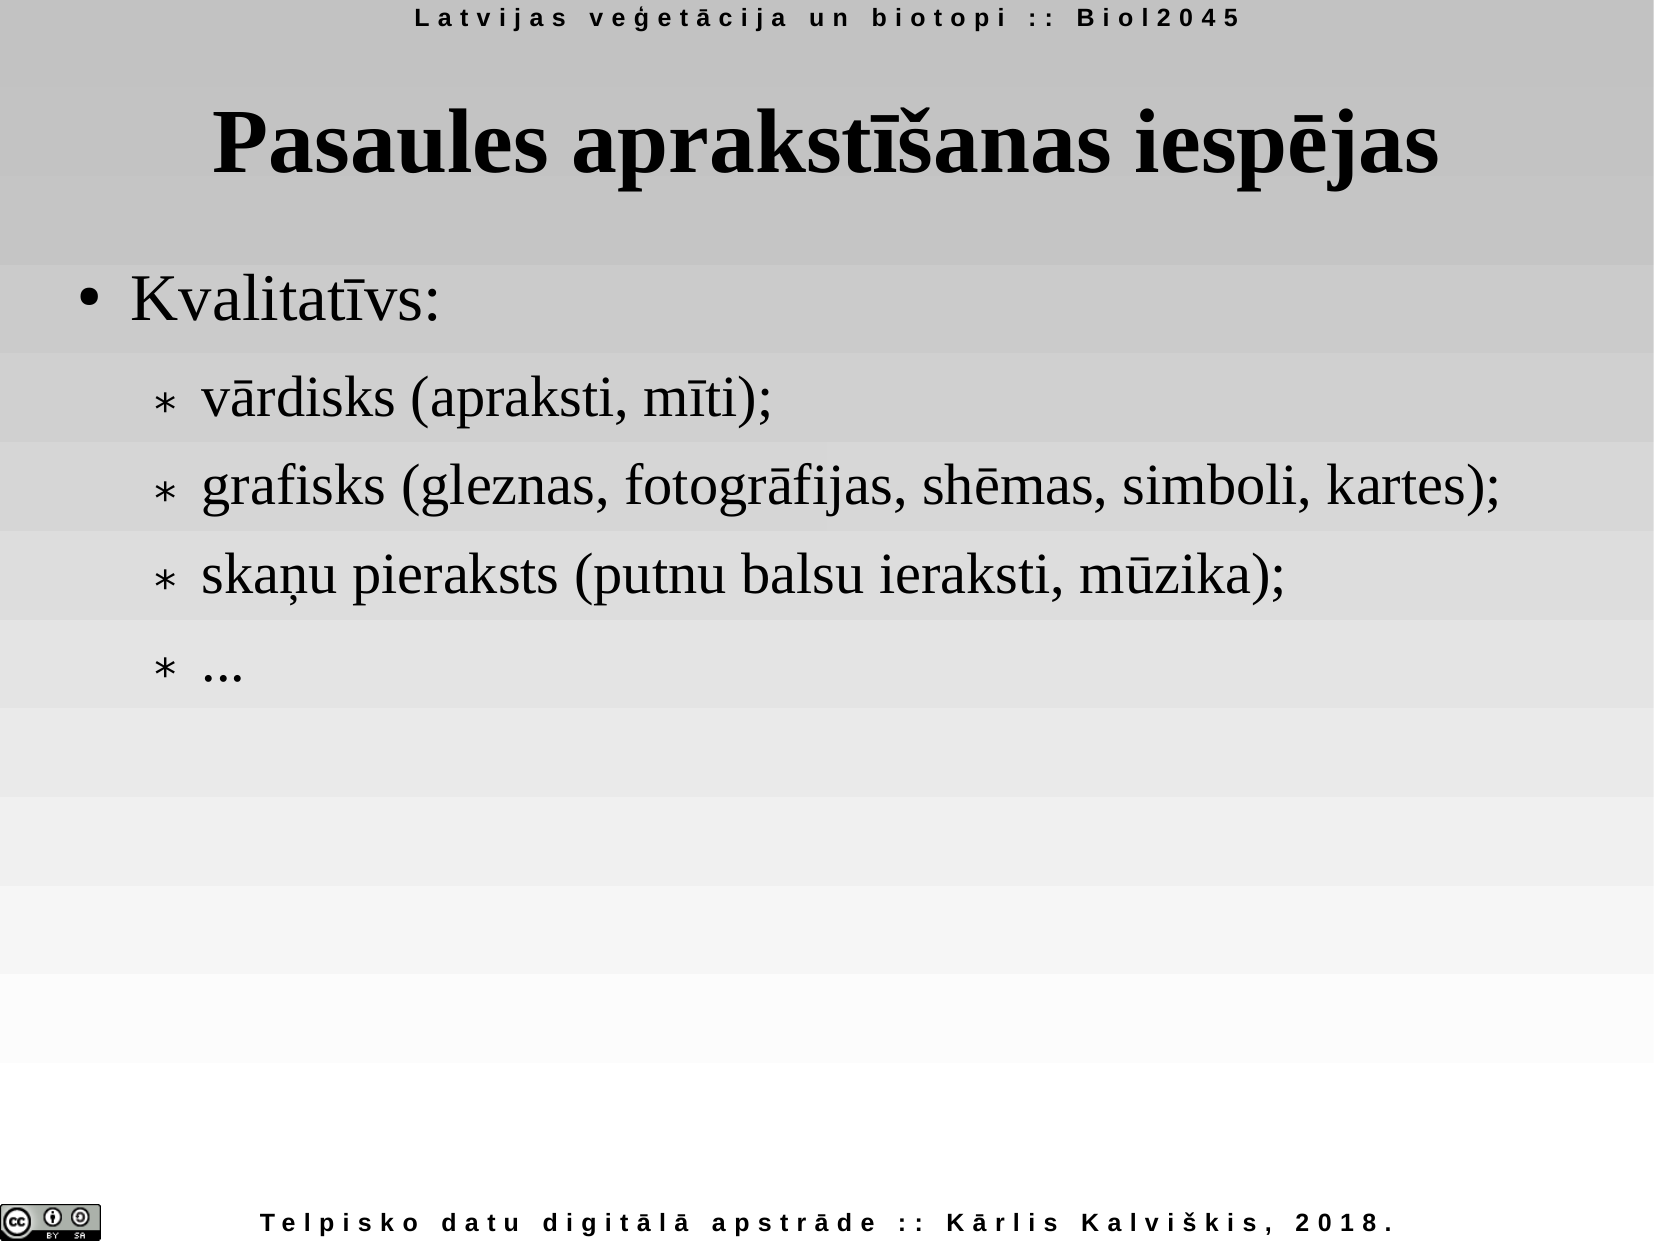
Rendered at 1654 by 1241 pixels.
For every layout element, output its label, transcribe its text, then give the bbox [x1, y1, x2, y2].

title Pasaules aprakstīšanas iespējas [59, 37, 1596, 246]
list Kvalitatīvs: vārdisks (apraksti, mīti); grafisks (gleznas, fotogrāfijas, shēmas, simboli, kartes); skaņu pieraksts (putnu balsu ieraksti, mūzika); ... [59, 261, 1596, 1175]
picture [0, 0, 1654, 1241]
